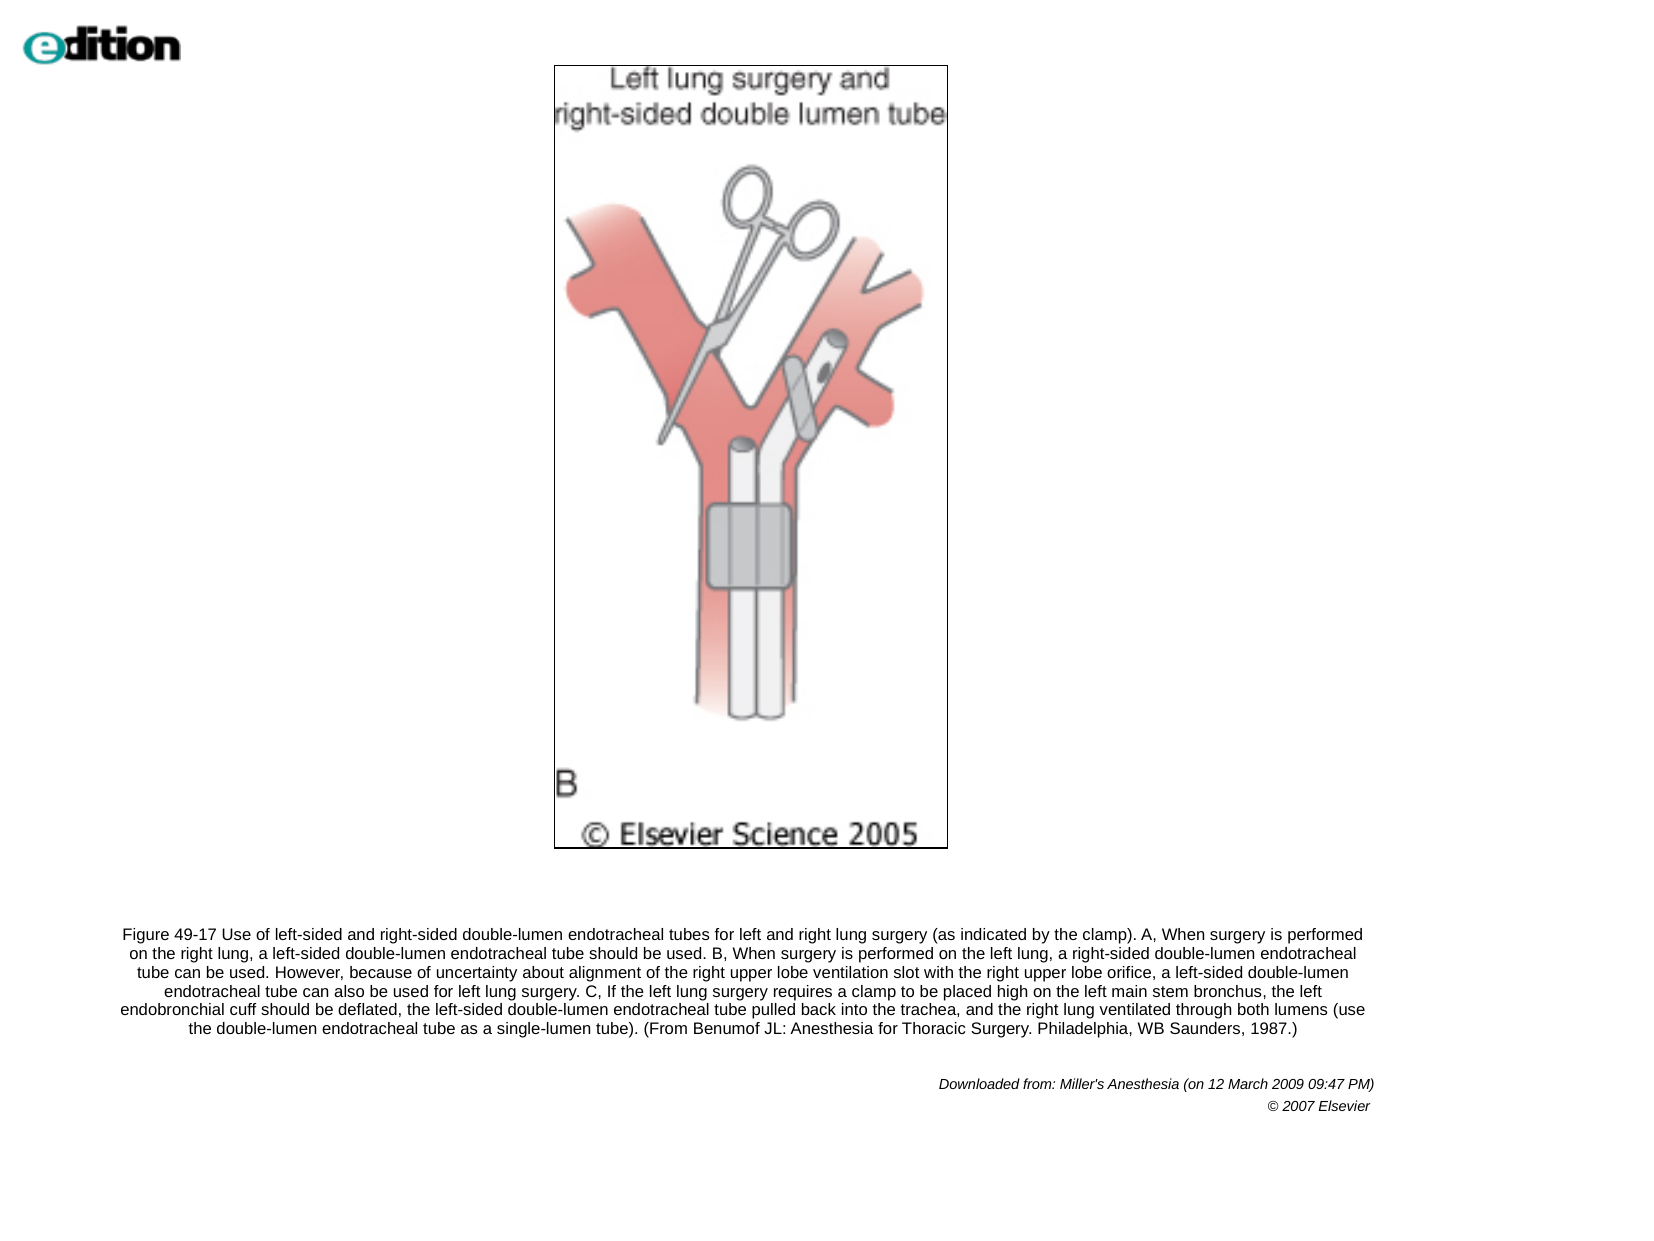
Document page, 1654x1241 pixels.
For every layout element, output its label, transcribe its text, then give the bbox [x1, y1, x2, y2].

text_box Figure 49-17 Use of left-sided and right-sided double-lumen endotracheal tubes for left and right lung surgery (as indicated by the clamp). A, When surgery is performed on the right lung, a left-sided double-lumen endotracheal tube should be used. B, When surgery is performed on the left lung, a right-sided double-lumen endotracheal tube can be used. However, because of uncertainty about alignment of the right upper lobe ventilation slot with the right upper lobe orifice, a left-sided double-lumen endotracheal tube can also be used for left lung surgery. C, If the left lung surgery requires a clamp to be placed high on the left main stem bronchus, the left endobronchial cuff should be deflated, the left-sided double-lumen endotracheal tube pulled back into the trachea, and the right lung ventilated through both lumens (use the double-lumen endotracheal tube as a single-lumen tube). (From Benumof JL: Anesthesia for Thoracic Surgery. Philadelphia, WB Saunders, 1987.) [100, 917, 1388, 1046]
text_box Downloaded from: Miller's Anesthesia (on 12 March 2009 09:47 PM) [657, 1069, 1390, 1101]
picture [555, 66, 947, 848]
text_box © 2007 Elsevier [656, 1090, 1389, 1122]
picture [17, 18, 181, 71]
